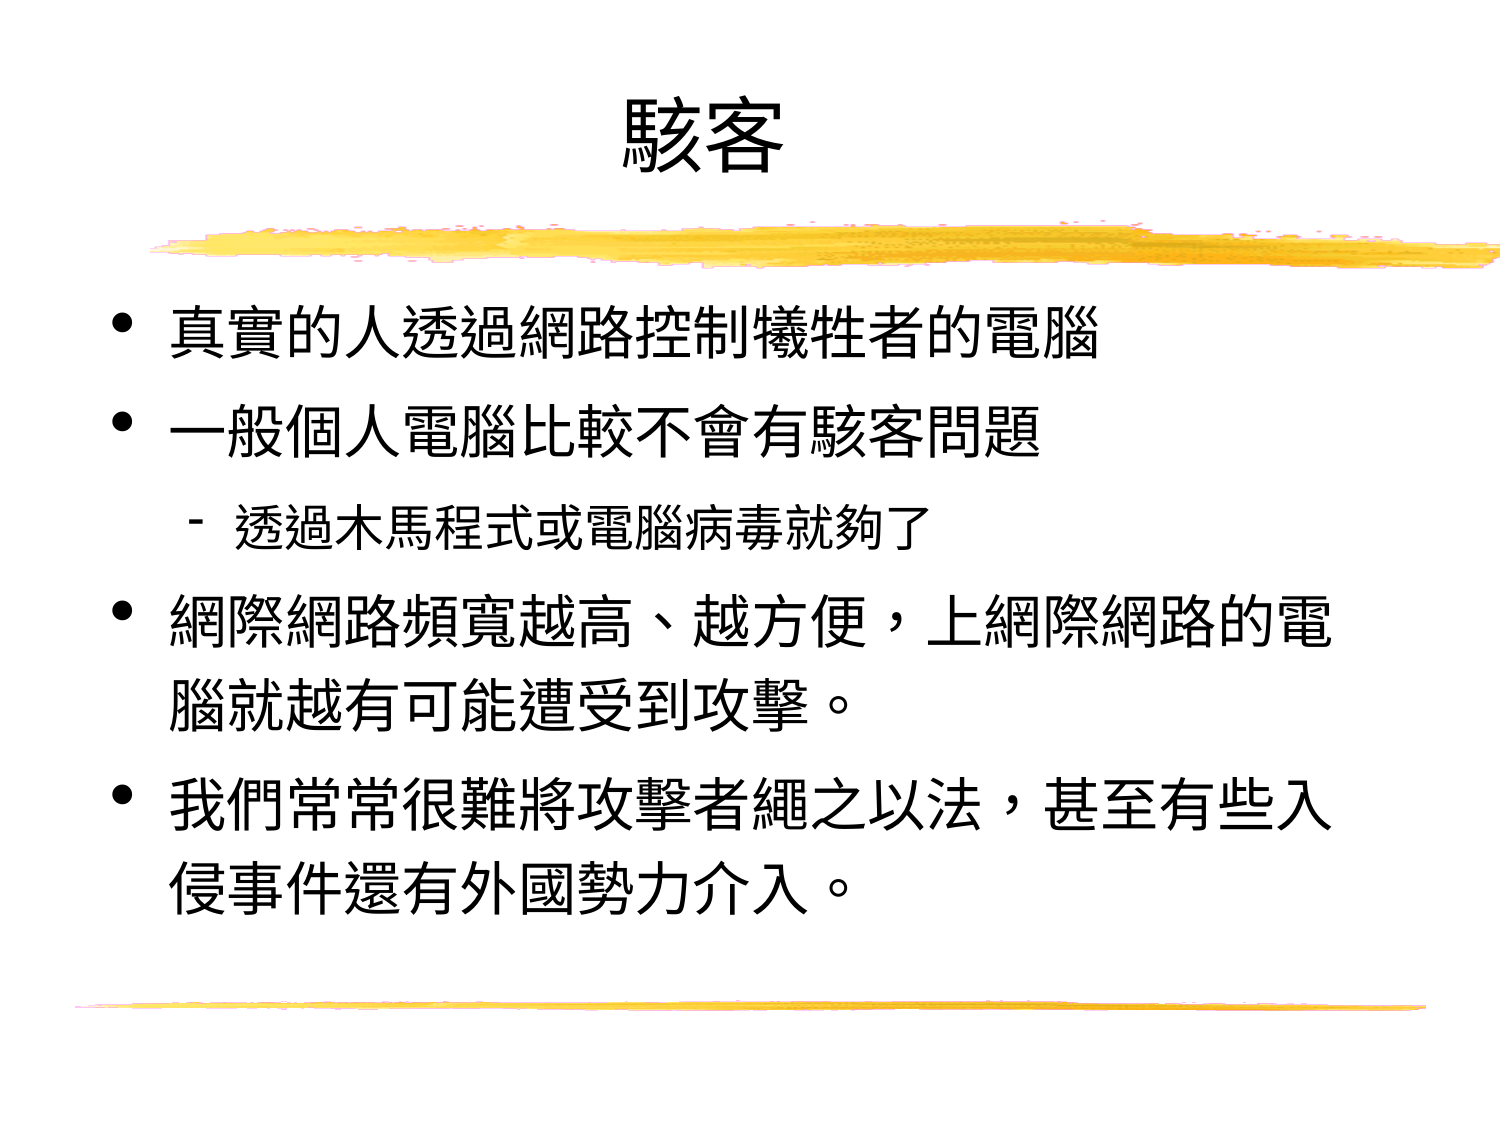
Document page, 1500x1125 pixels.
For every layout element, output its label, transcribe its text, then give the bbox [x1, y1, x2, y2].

list 真實的人透過網路控制犧牲者的電腦 一般個人電腦比較不會有駭客問題 透過木馬程式或電腦病毒就夠了 網際網路頻寬越高、越方便，上網際網路的電腦就越有可能遭受到攻擊。 我們常常很難將攻擊者繩之以法，甚至有些入侵事件還有外國勢力介入。 [112, 287, 1388, 963]
picture [75, 999, 1426, 1013]
picture [150, 215, 1500, 279]
title 駭客 [66, 30, 1342, 231]
